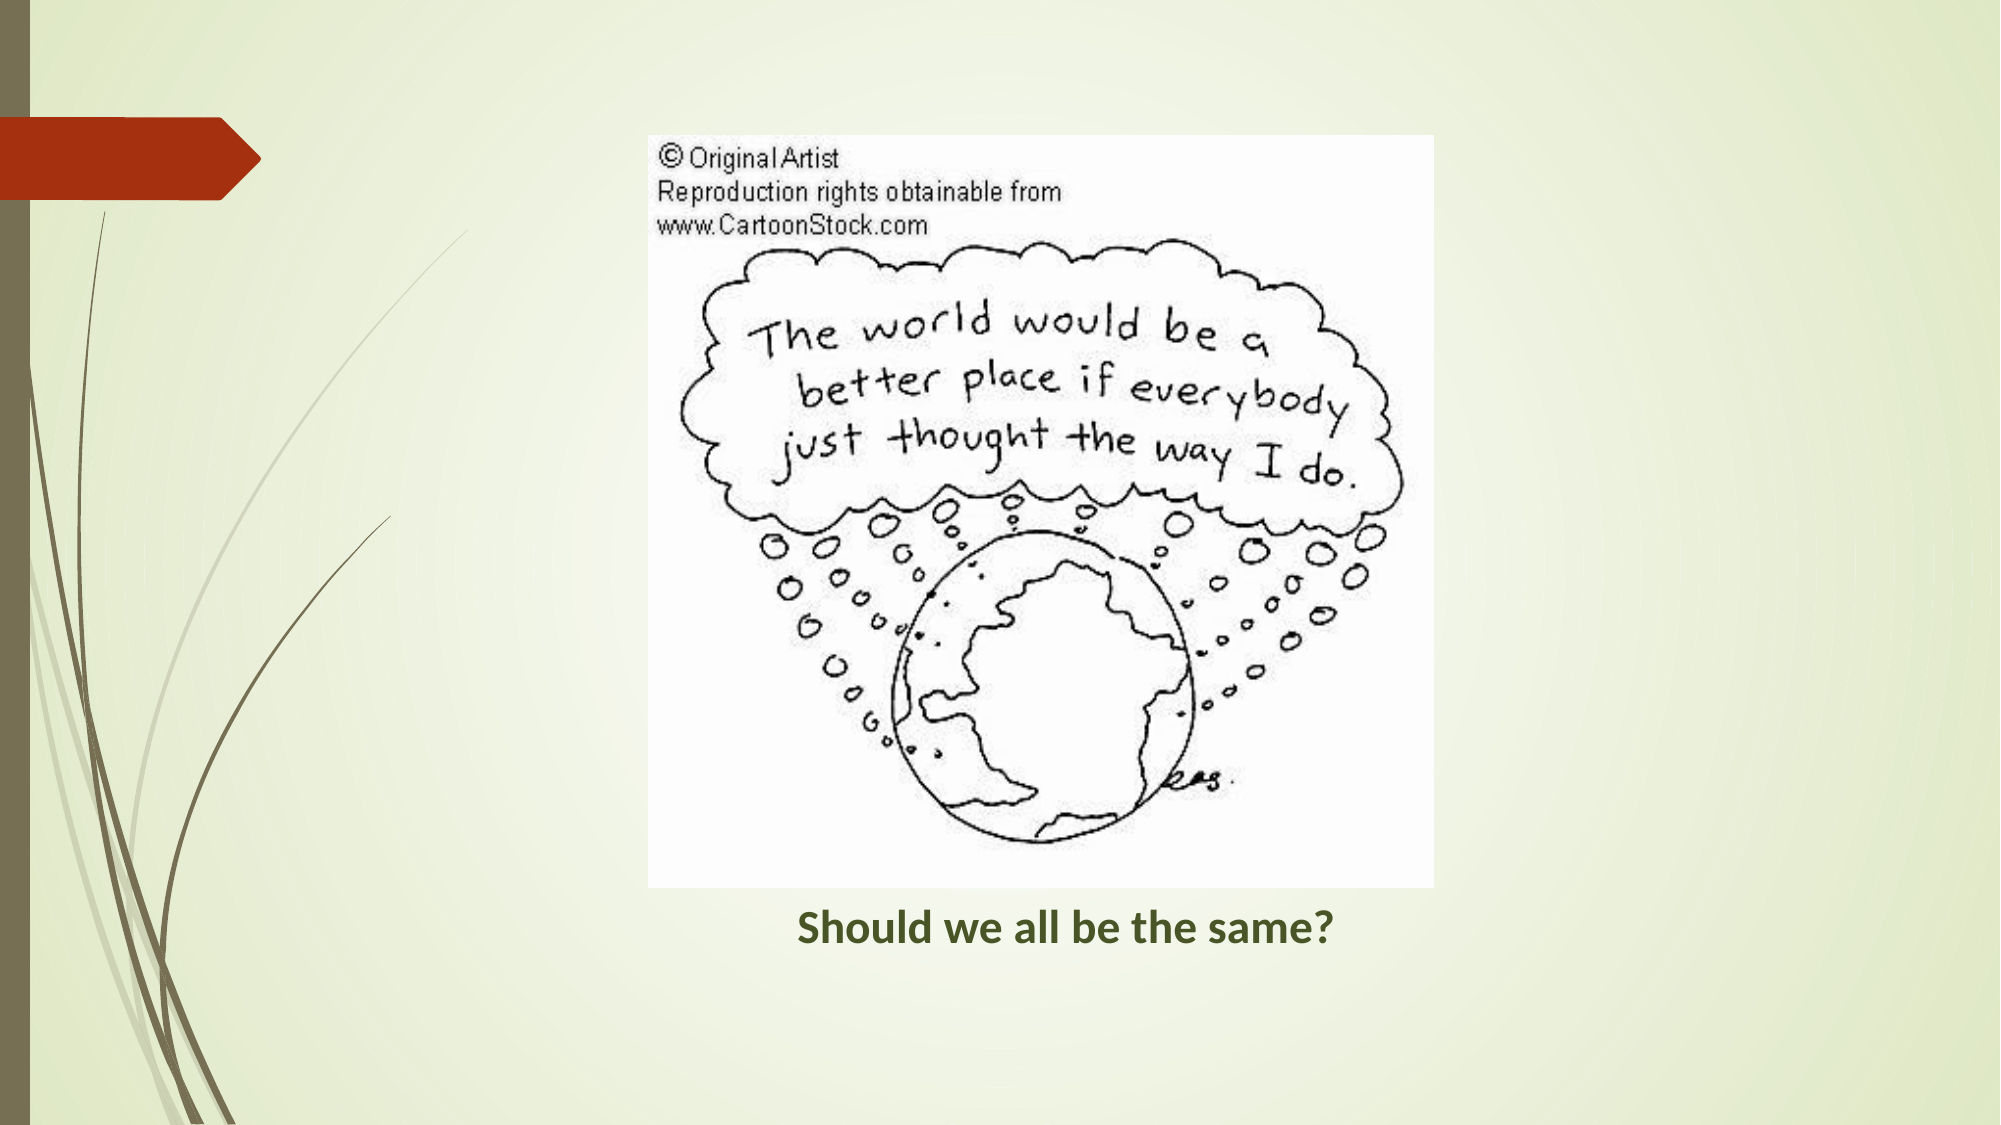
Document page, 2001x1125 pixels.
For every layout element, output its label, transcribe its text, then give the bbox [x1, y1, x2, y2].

picture [648, 135, 1434, 888]
text_box Should we all be the same? [782, 888, 1367, 962]
